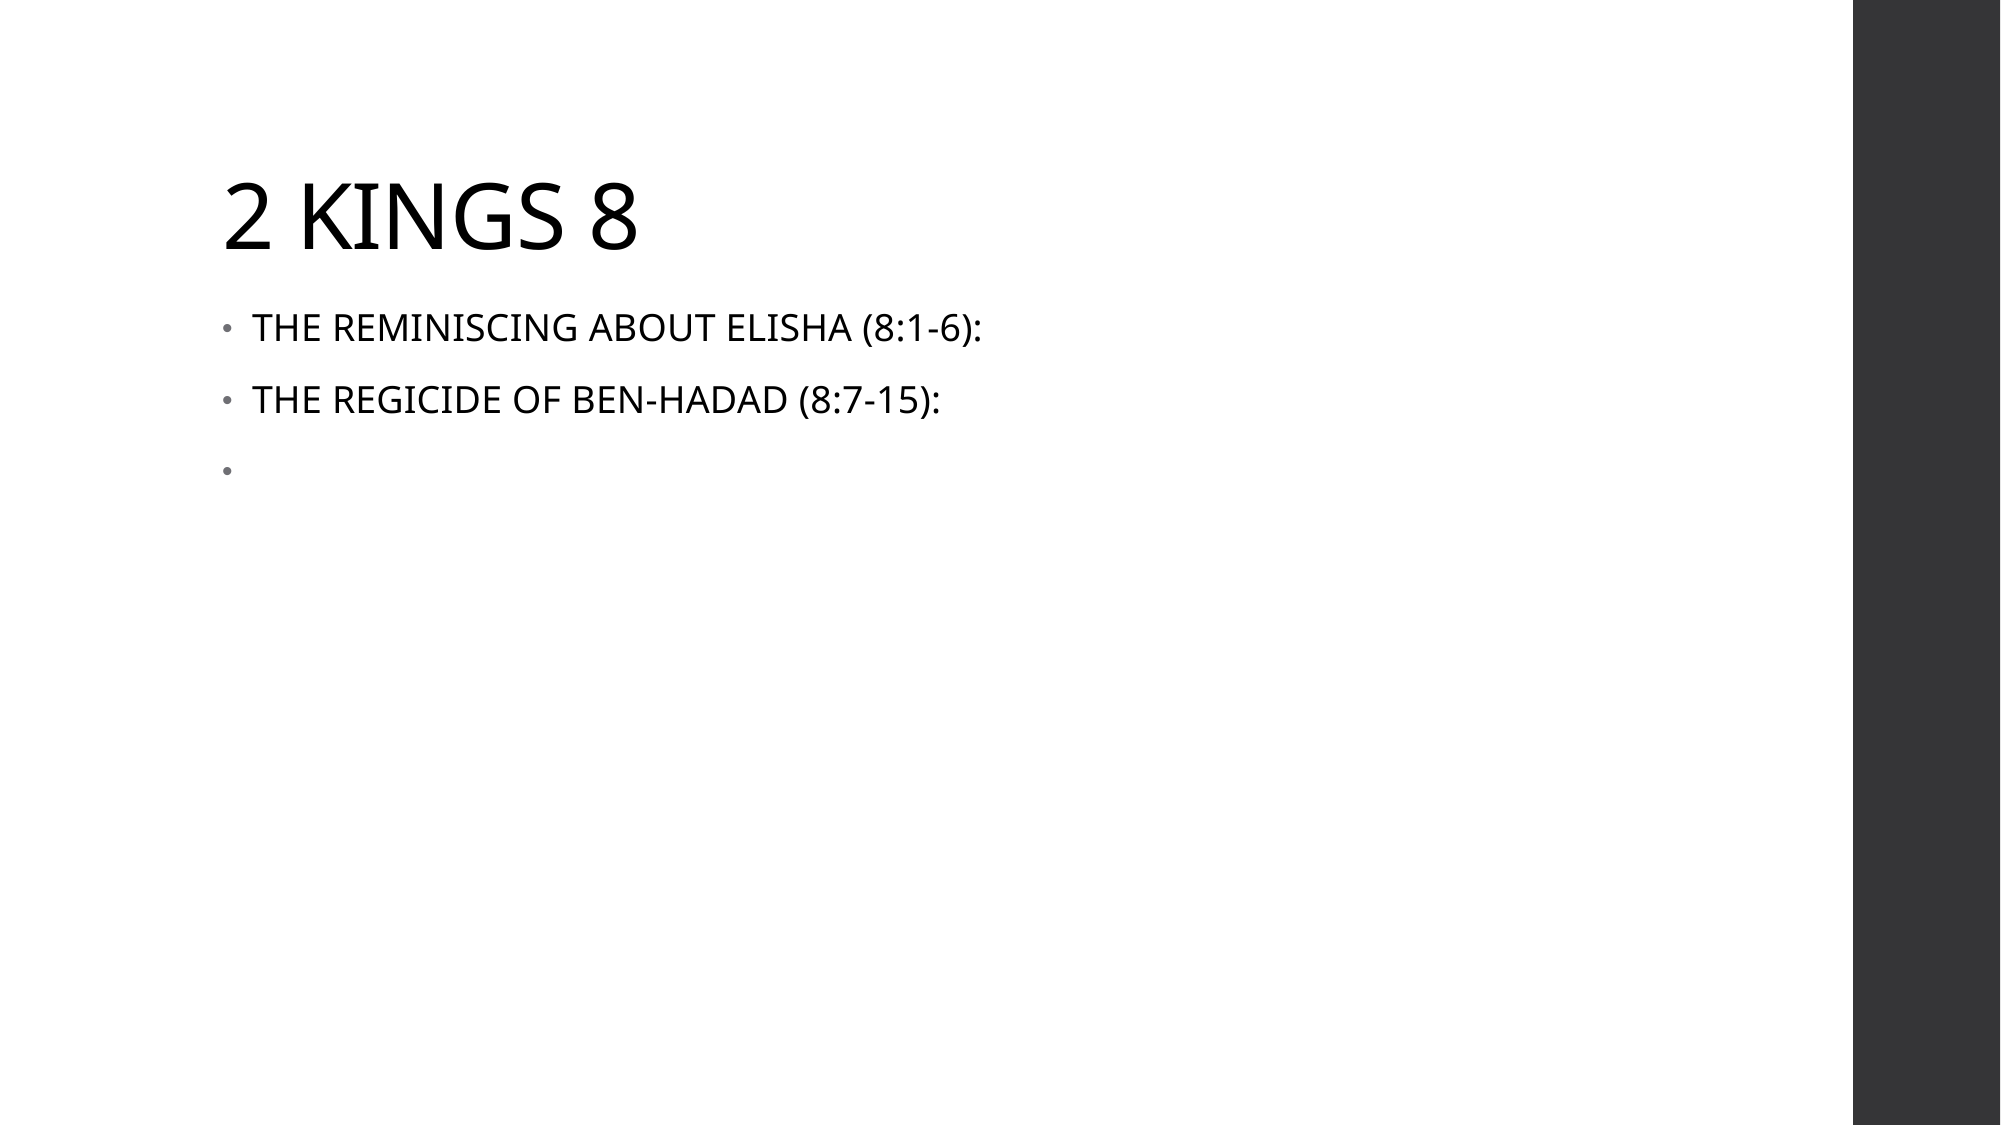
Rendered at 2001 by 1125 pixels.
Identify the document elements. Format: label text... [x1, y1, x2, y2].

title 2 KINGS 8 [206, 60, 1797, 278]
list THE REMINISCING ABOUT ELISHA (8:1-6): THE REGICIDE OF BEN-HADAD (8:7-15): [206, 299, 1617, 1014]
